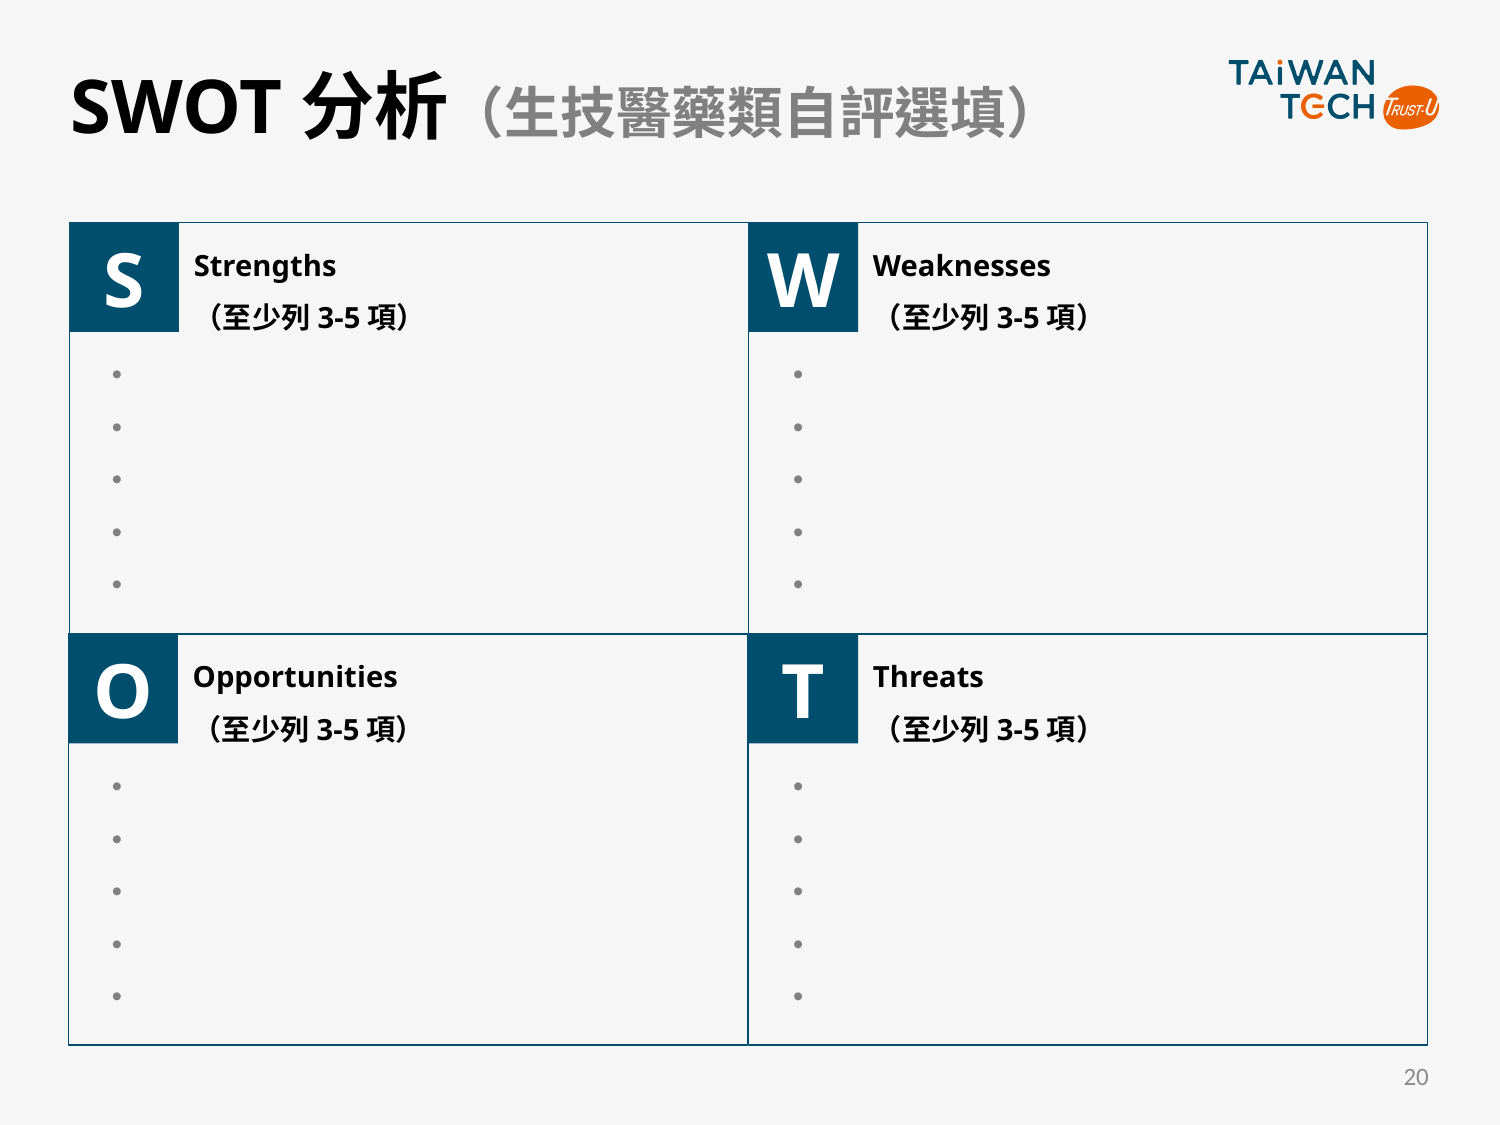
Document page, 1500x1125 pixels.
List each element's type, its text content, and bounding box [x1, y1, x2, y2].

text_box T [748, 633, 858, 744]
text_box S [69, 222, 178, 332]
text_box Threats （至少列3-5項） [858, 633, 1380, 754]
text_box Strengths （至少列3-5項） [178, 222, 701, 343]
slide_number <編號> [1106, 1045, 1445, 1106]
text_box Opportunities （至少列3-5項） [177, 633, 700, 754]
text_box W [748, 222, 858, 332]
text_box Weaknesses （至少列3-5項） [858, 222, 1380, 343]
title SWOT分析（生技醫藥類自評選填） [55, 33, 1444, 156]
text_box O [68, 633, 177, 744]
